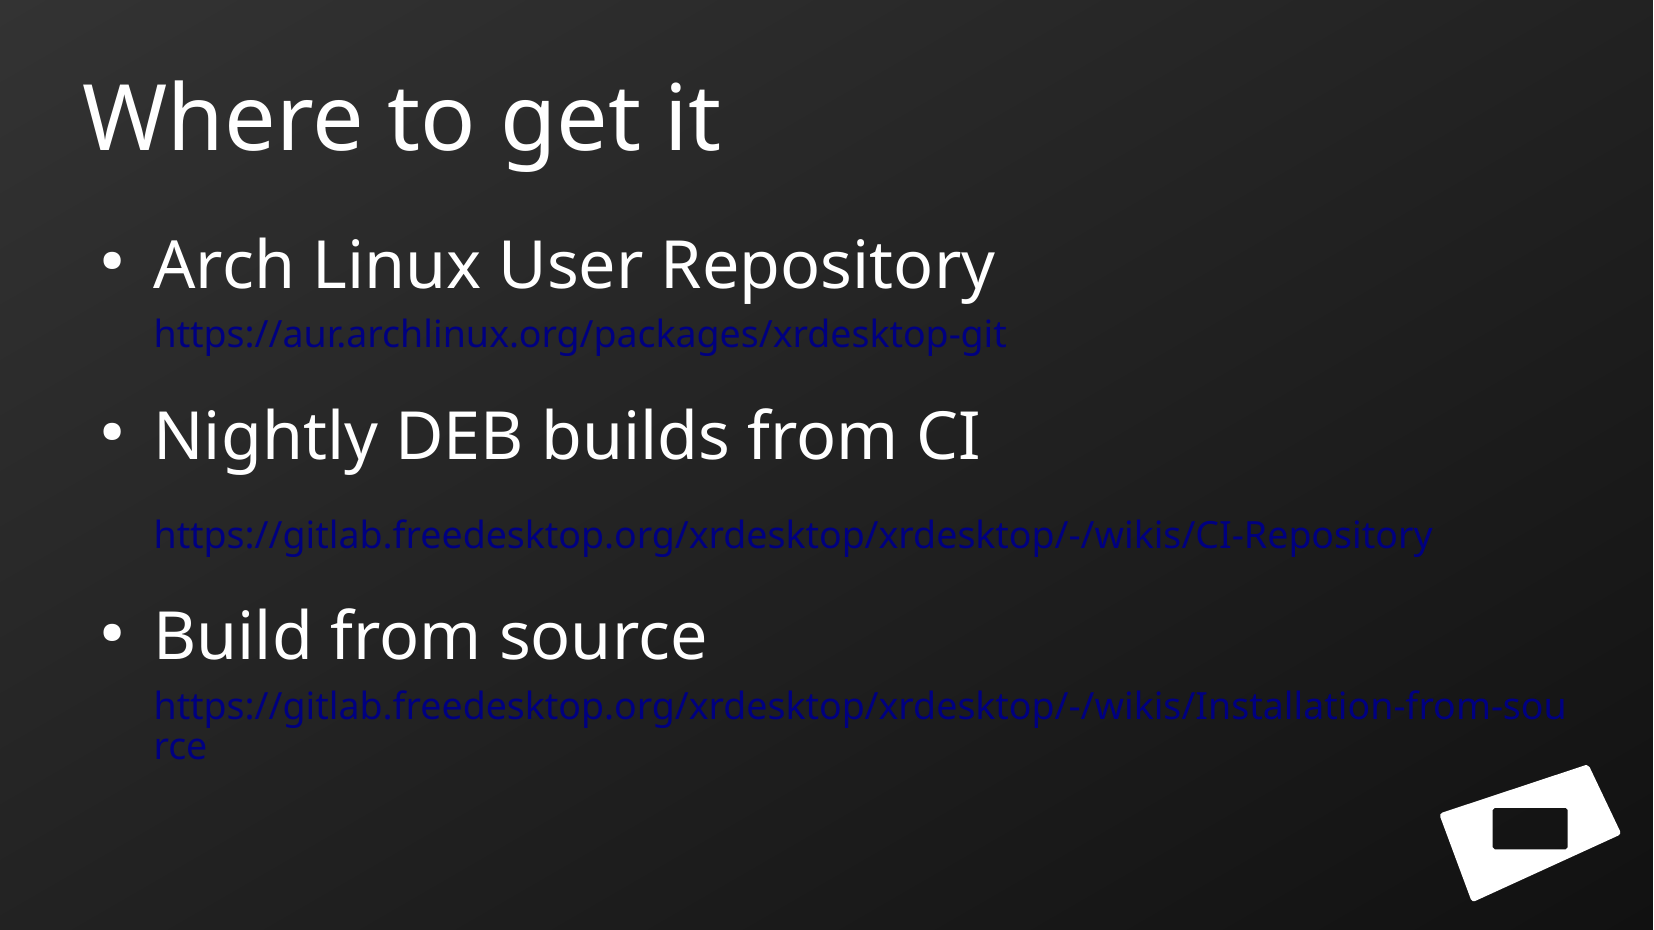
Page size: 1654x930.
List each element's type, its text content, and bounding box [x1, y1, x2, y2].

list Arch Linux User Repository https://aur.archlinux.org/packages/xrdesktop-git Nightly DEB builds from CI https://gitlab.freedesktop.org/xrdesktop/xrdesktop/-/wikis/CI-Repository Build from source https://gitlab.freedesktop.org/xrdesktop/xrdesktop/-/wikis/Installation-from-source [82, 217, 1571, 757]
title Where to get it [82, 37, 1571, 193]
picture [1440, 765, 1621, 902]
